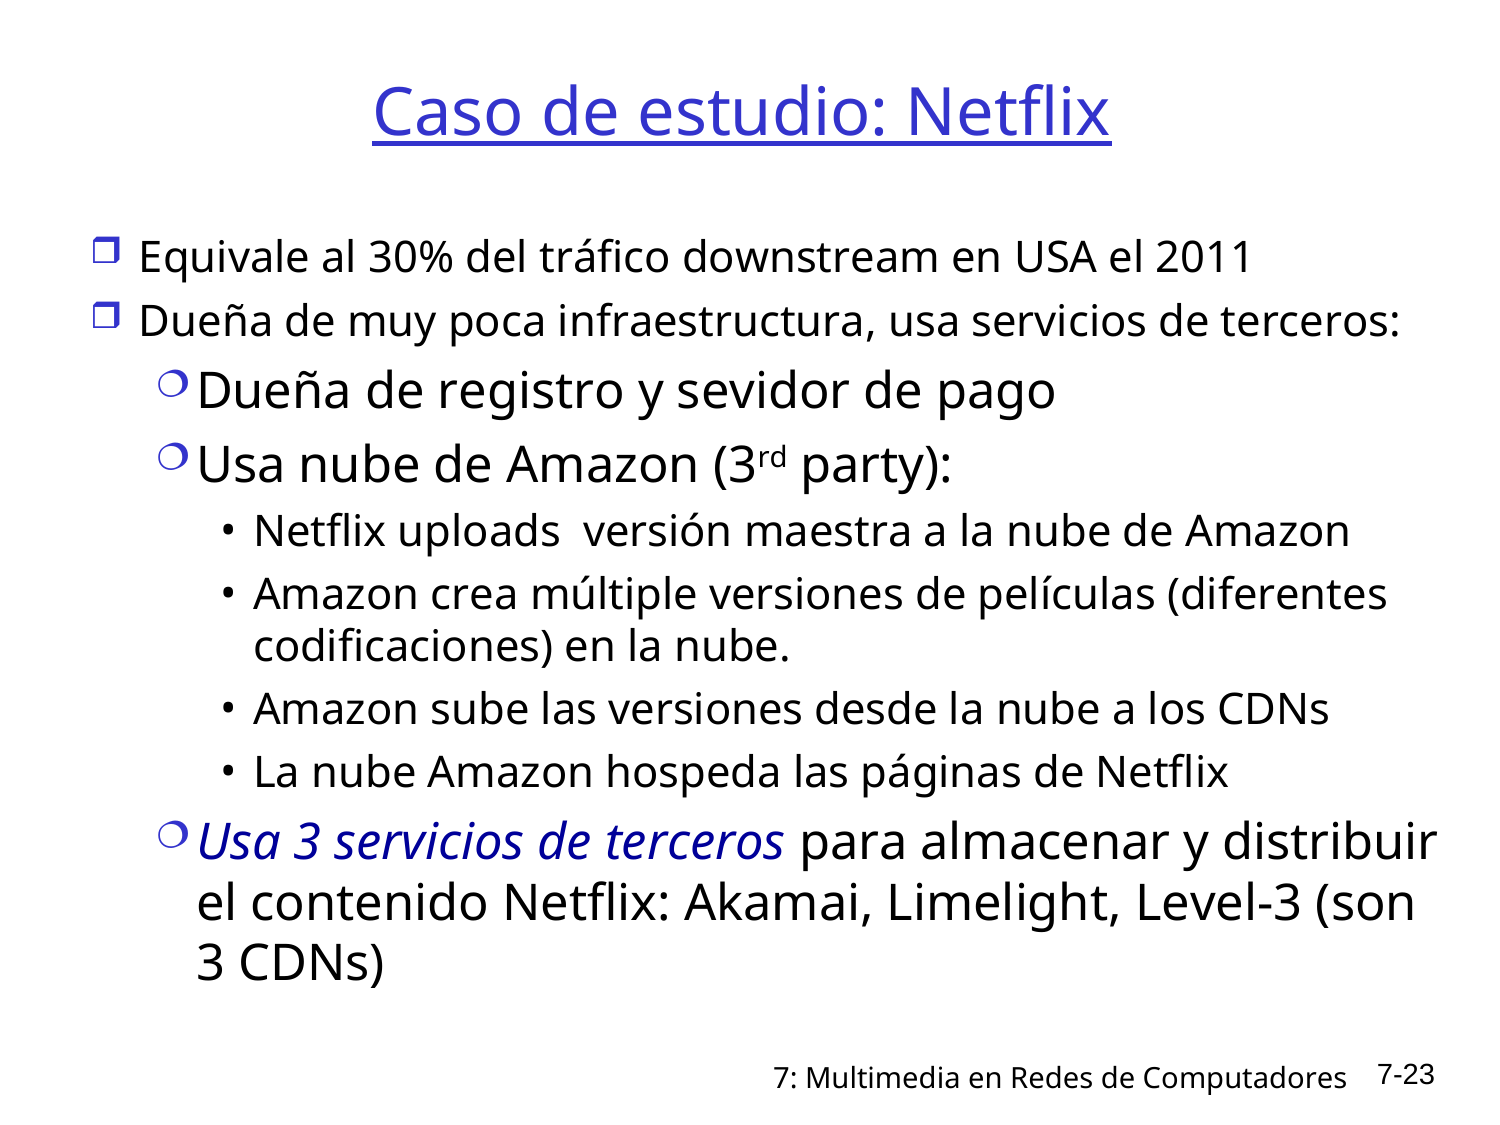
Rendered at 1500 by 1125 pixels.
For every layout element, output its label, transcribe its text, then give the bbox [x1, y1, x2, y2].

title Caso de estudio: Netflix [59, 37, 1401, 181]
list Equivale al 30% del tráfico downstream en USA el 2011 Dueña de muy poca infraestructura, usa servicios de terceros: Dueña de registro y sevidor de pago Usa nube de Amazon (3rd party): Netflix uploads versión maestra a la nube de Amazon Amazon crea múltiple versiones de películas (diferentes codificaciones) en la nube. Amazon sube las versiones desde la nube a los CDNs La nube Amazon hospeda las páginas de Netflix Usa 3 servicios de terceros para almacenar y distribuir el contenido Netflix: Akamai, Limelight, Level-3 (son 3 CDNs) [75, 221, 1463, 1013]
